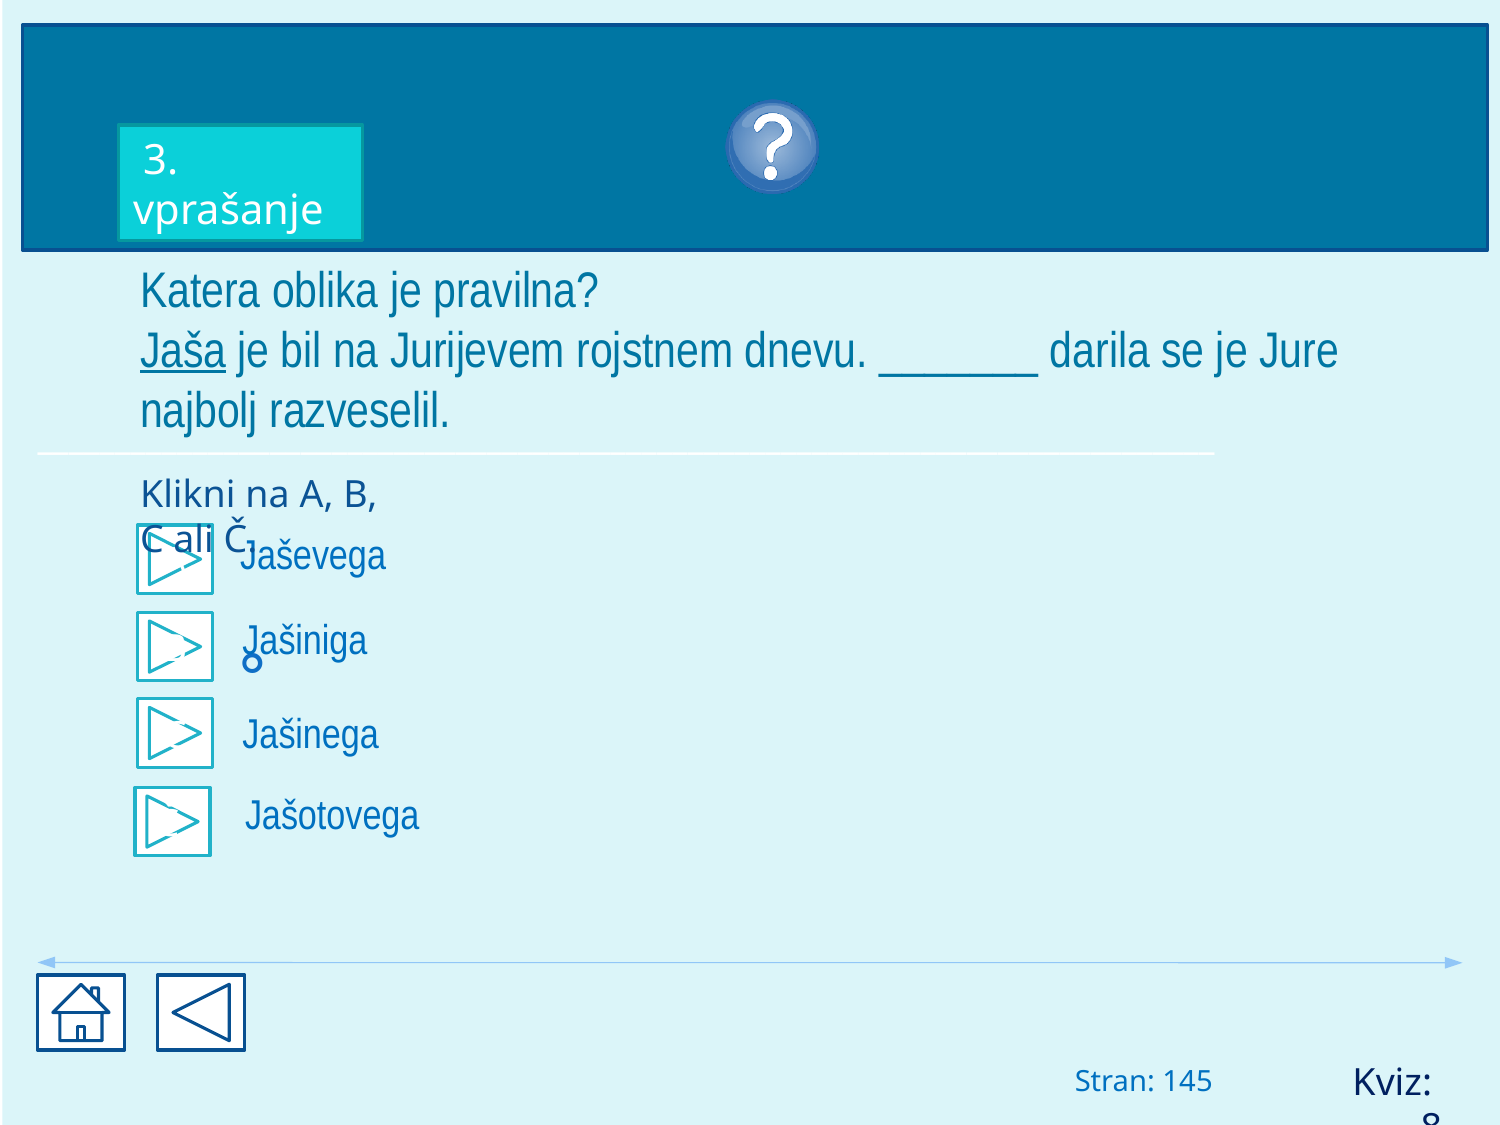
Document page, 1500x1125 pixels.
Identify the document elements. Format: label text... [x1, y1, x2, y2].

text_box A [137, 524, 213, 594]
text_box Jašinega [227, 698, 1353, 765]
text_box Jašiniga [227, 605, 1353, 671]
text_box Stran: 145 [975, 1055, 1313, 1106]
text_box ____________________________________________________________________________ [22, 404, 1488, 466]
text_box Kviz: 8 [1337, 1050, 1475, 1111]
text_box [2, 0, 1500, 1125]
text_box Klikni na A, B, C ali Č. [125, 466, 413, 524]
text_box Jaševega [224, 519, 1350, 586]
text_box B [137, 612, 213, 681]
text_box Č. [135, 787, 211, 856]
text_box C [137, 698, 213, 768]
text_box Katera oblika je pravilna? Jaša je bil na Jurijevem rojstnem dnevu. _______ darila se je Jure najbolj razveselil. [125, 250, 1363, 404]
text_box [1426, 1116, 1435, 1124]
text_box 3. vprašanje [118, 125, 363, 191]
text_box Jašotovega [230, 780, 1356, 846]
picture [726, 100, 818, 193]
